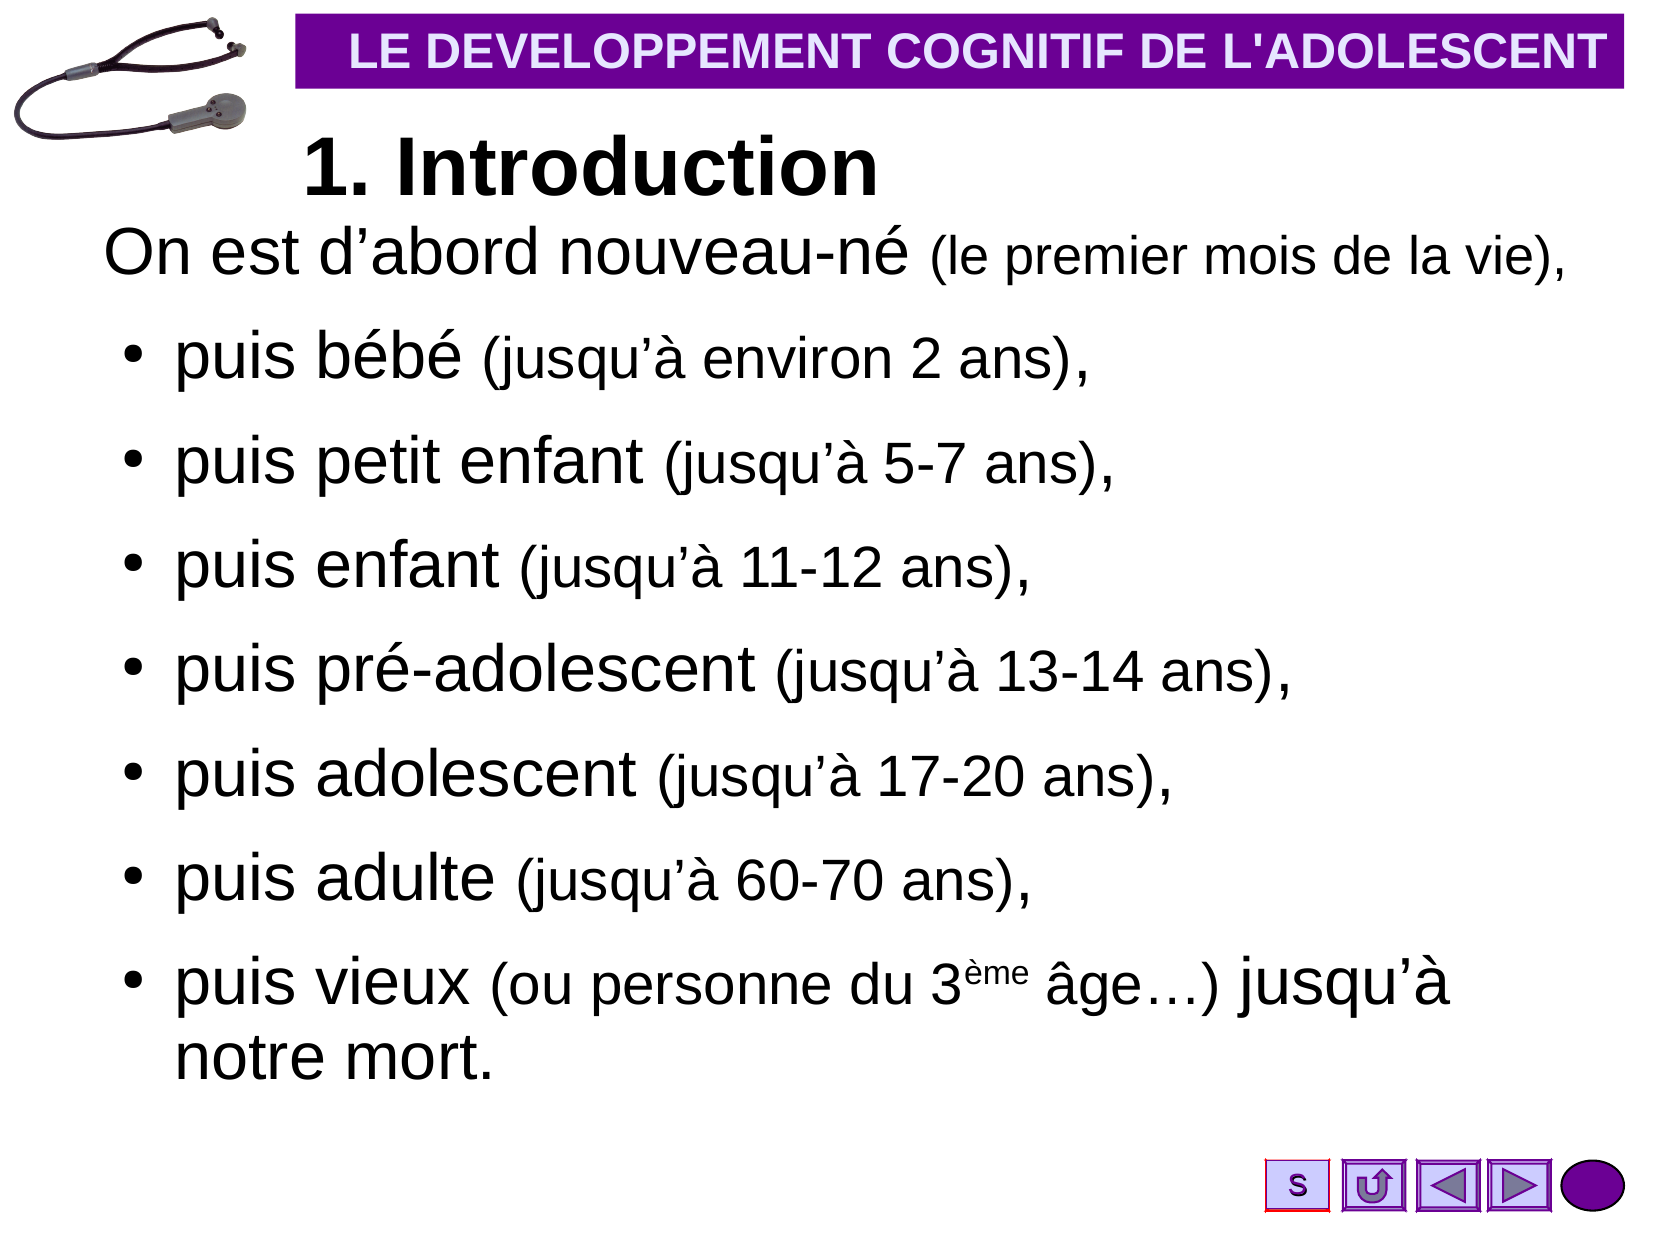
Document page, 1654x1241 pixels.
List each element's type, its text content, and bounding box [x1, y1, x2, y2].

text_box LE DEVELOPPEMENT COGNITIF DE L'ADOLESCENT [295, 13, 1625, 89]
list On est d’abord nouveau-né (le premier mois de la vie), puis bébé (jusqu’à environ 2 ans), puis petit enfant (jusqu’à 5-7 ans), puis enfant (jusqu’à 11-12 ans), puis pré-adolescent (jusqu’à 13-14 ans), puis adolescent (jusqu’à 17-20 ans), puis adulte (jusqu’à 60-70 ans), puis vieux (ou personne du 3ème âge…) jusqu’à notre mort. [88, 206, 1625, 1177]
text_box 1. Introduction [287, 112, 896, 206]
picture [8, 8, 260, 153]
text_box [1561, 1177, 1625, 1211]
